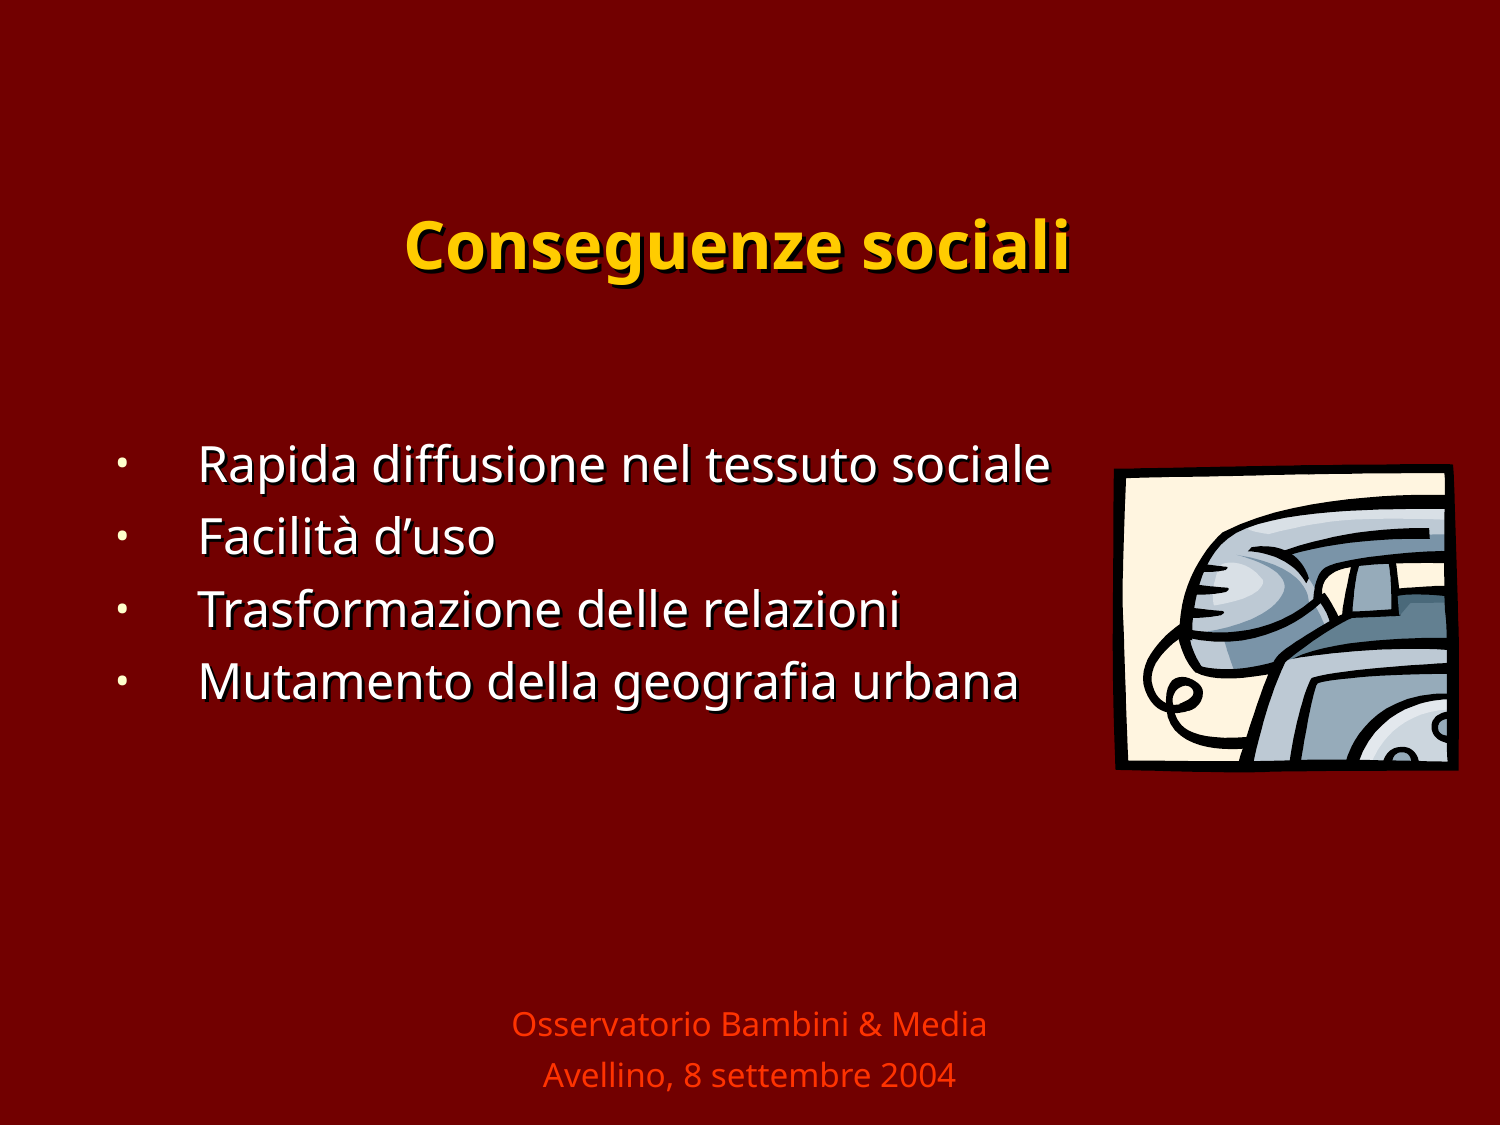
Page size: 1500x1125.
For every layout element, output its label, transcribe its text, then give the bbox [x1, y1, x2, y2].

text_box Rapida diffusione nel tessuto sociale Facilità d’uso Trasformazione delle relazioni Mutamento della geografia urbana [100, 425, 1238, 913]
text_box Osservatorio Bambini & Media Avellino, 8 settembre 2004 [24, 1012, 1475, 1100]
picture [1112, 462, 1462, 776]
text_box Conseguenze sociali [125, 195, 1350, 290]
